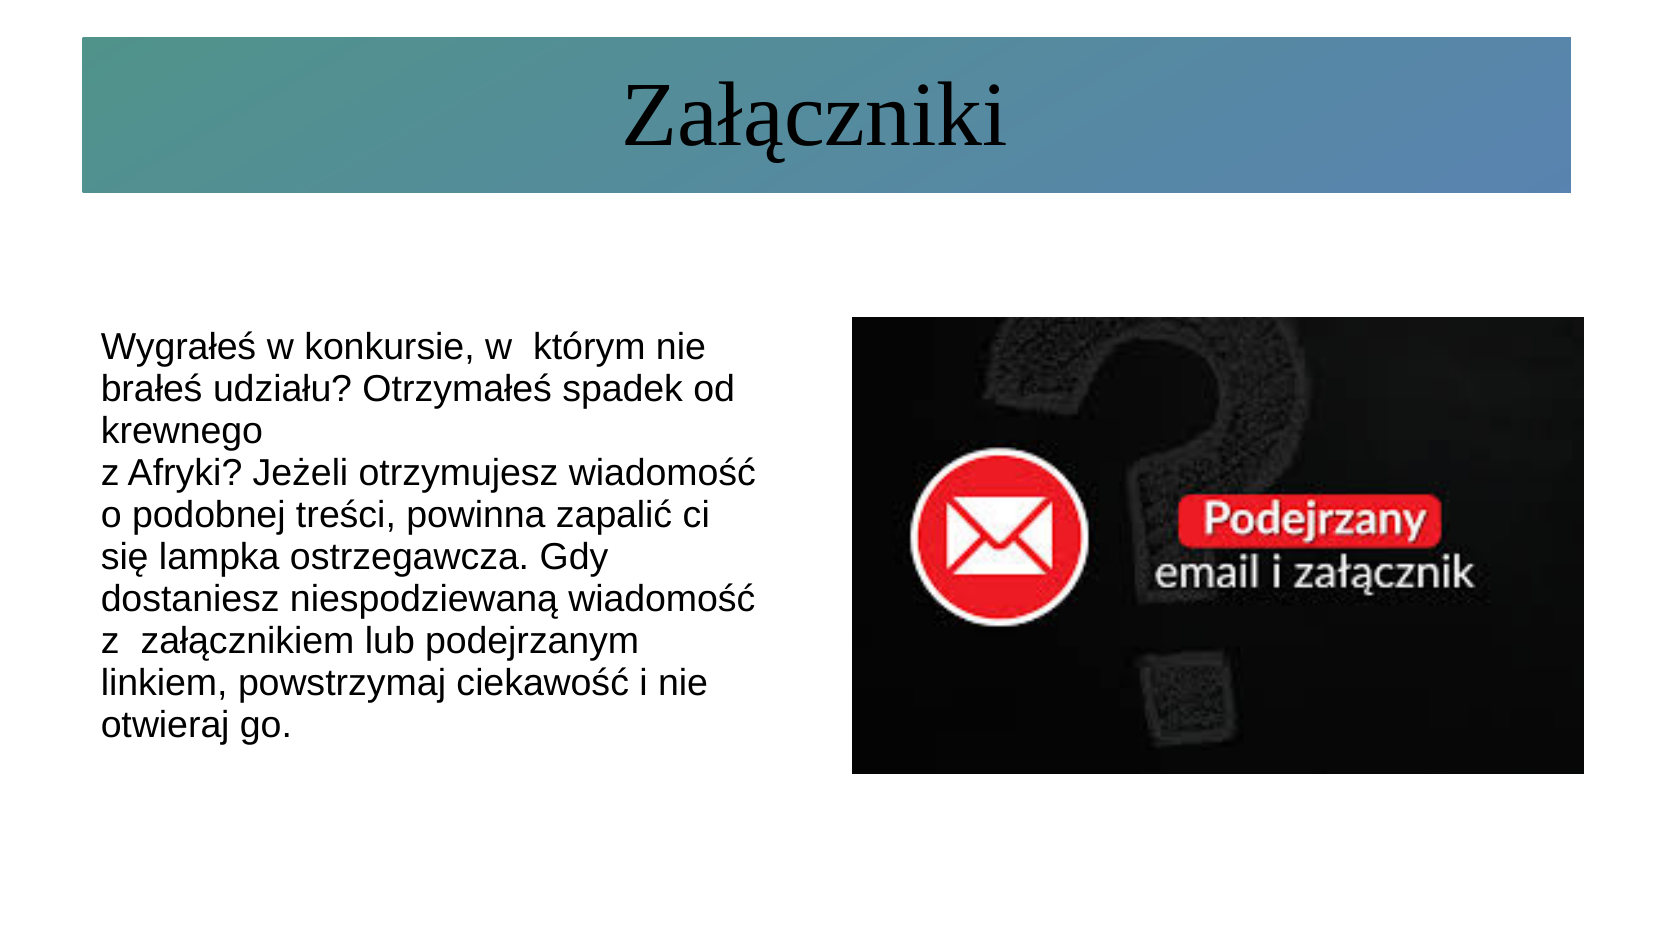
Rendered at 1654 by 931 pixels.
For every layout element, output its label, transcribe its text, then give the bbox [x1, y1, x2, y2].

picture [852, 317, 1584, 774]
text_box Wygrałeś w konkursie, w którym nie brałeś udziału? Otrzymałeś spadek od krewnego z Afryki? Jeżeli otrzymujesz wiadomość o podobnej treści, powinna zapalić ci się lampka ostrzegawcza. Gdy dostaniesz niespodziewaną wiadomość z załącznikiem lub podejrzanym linkiem, powstrzymaj ciekawość i nie otwieraj go. [85, 318, 772, 795]
title Załączniki [82, 37, 1571, 193]
